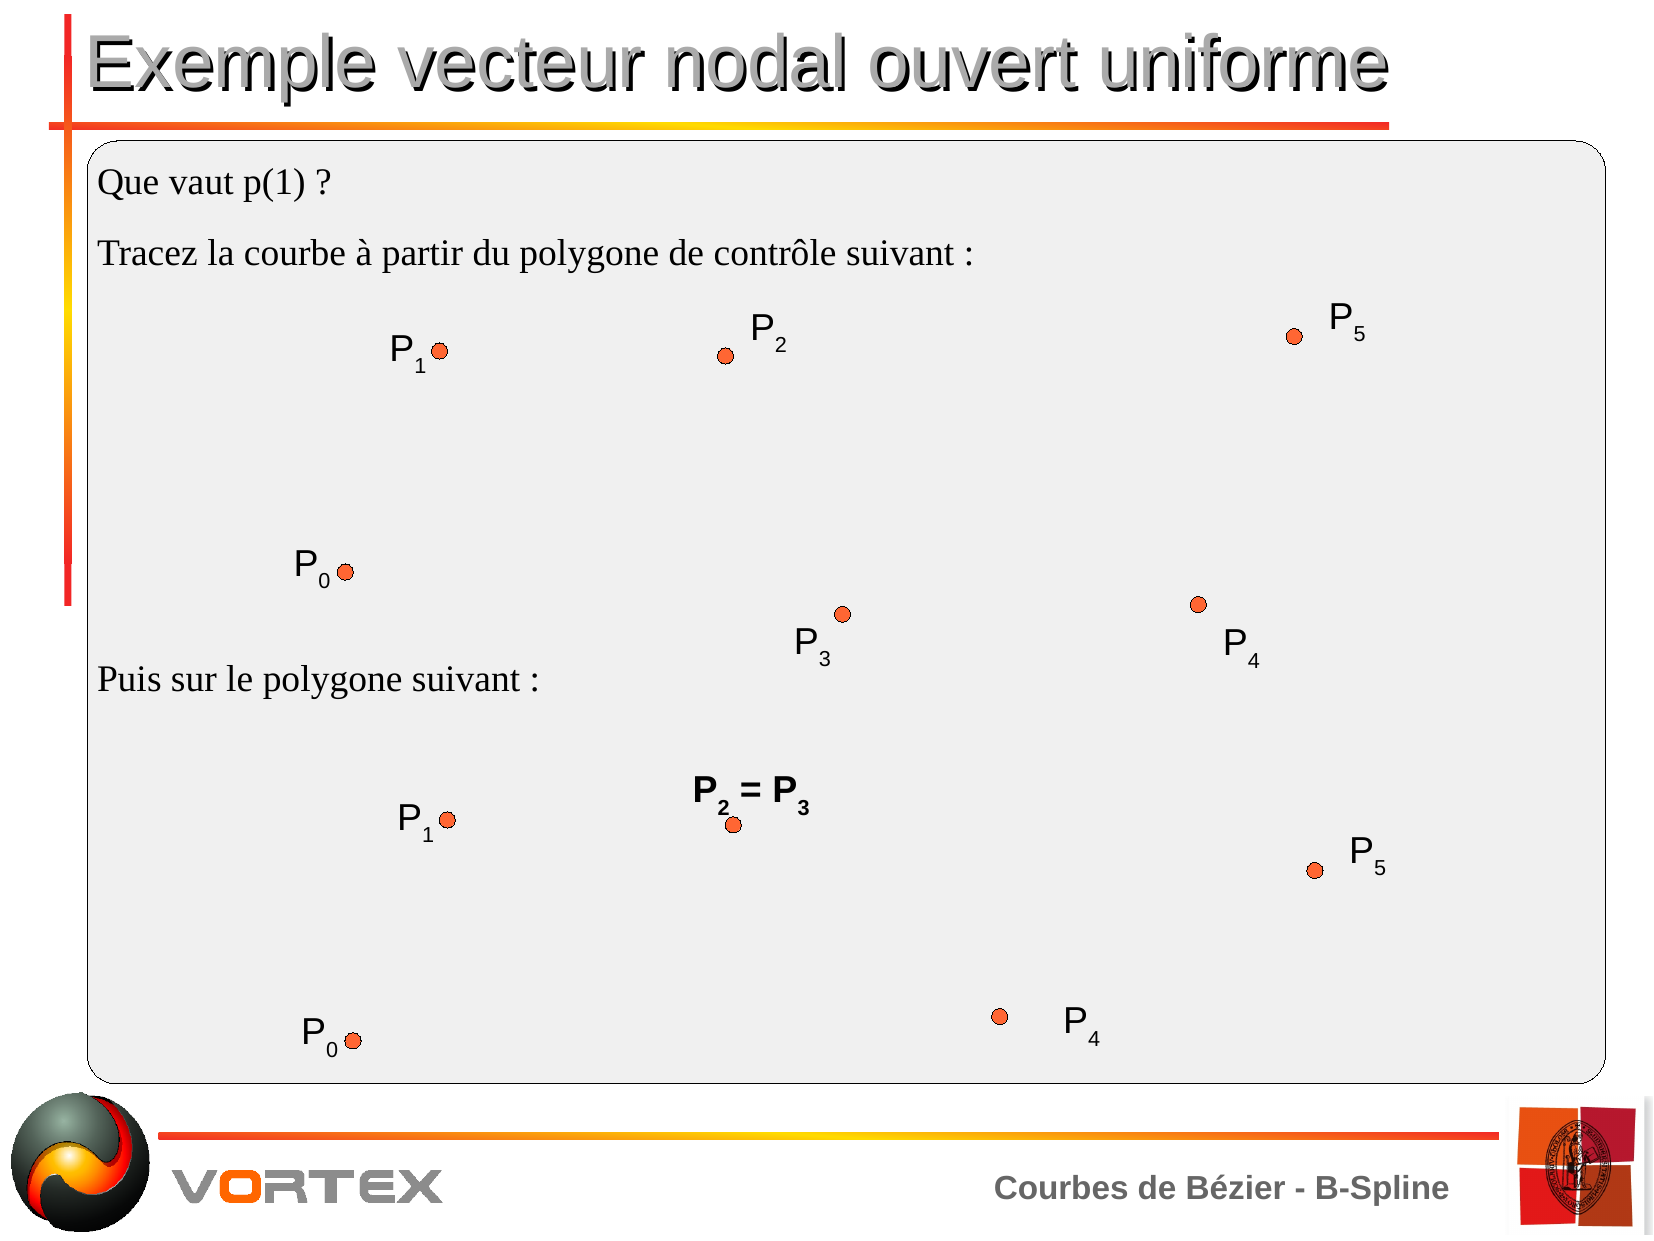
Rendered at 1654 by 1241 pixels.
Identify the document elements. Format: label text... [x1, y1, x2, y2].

text_box P3 [779, 612, 858, 686]
text_box [1286, 328, 1303, 345]
text_box P4 [1208, 614, 1287, 687]
text_box [991, 1008, 1008, 1025]
picture [11, 1092, 443, 1232]
text_box [1190, 596, 1207, 613]
text_box [834, 606, 851, 612]
text_box P2 = P3 [677, 761, 863, 891]
text_box P5 [1334, 821, 1413, 895]
text_box P0 [286, 1003, 365, 1076]
text_box P0 [278, 534, 357, 608]
text_box P1 [374, 320, 453, 393]
text_box P2 [735, 299, 814, 372]
text_box [717, 347, 734, 365]
text_box [89, 140, 1606, 1084]
title Exemple vecteur nodal ouvert uniforme [82, 4, 1392, 120]
text_box [1306, 862, 1324, 879]
text_box P1 [382, 789, 461, 862]
picture [1505, 1096, 1653, 1235]
list Que vaut p(1) ? Tracez la courbe à partir du polygone de contrôle suivant : Puis sur le polygone suivant : [79, 160, 1569, 1120]
text_box P4 [1048, 992, 1127, 1065]
text_box P5 [1313, 287, 1392, 361]
